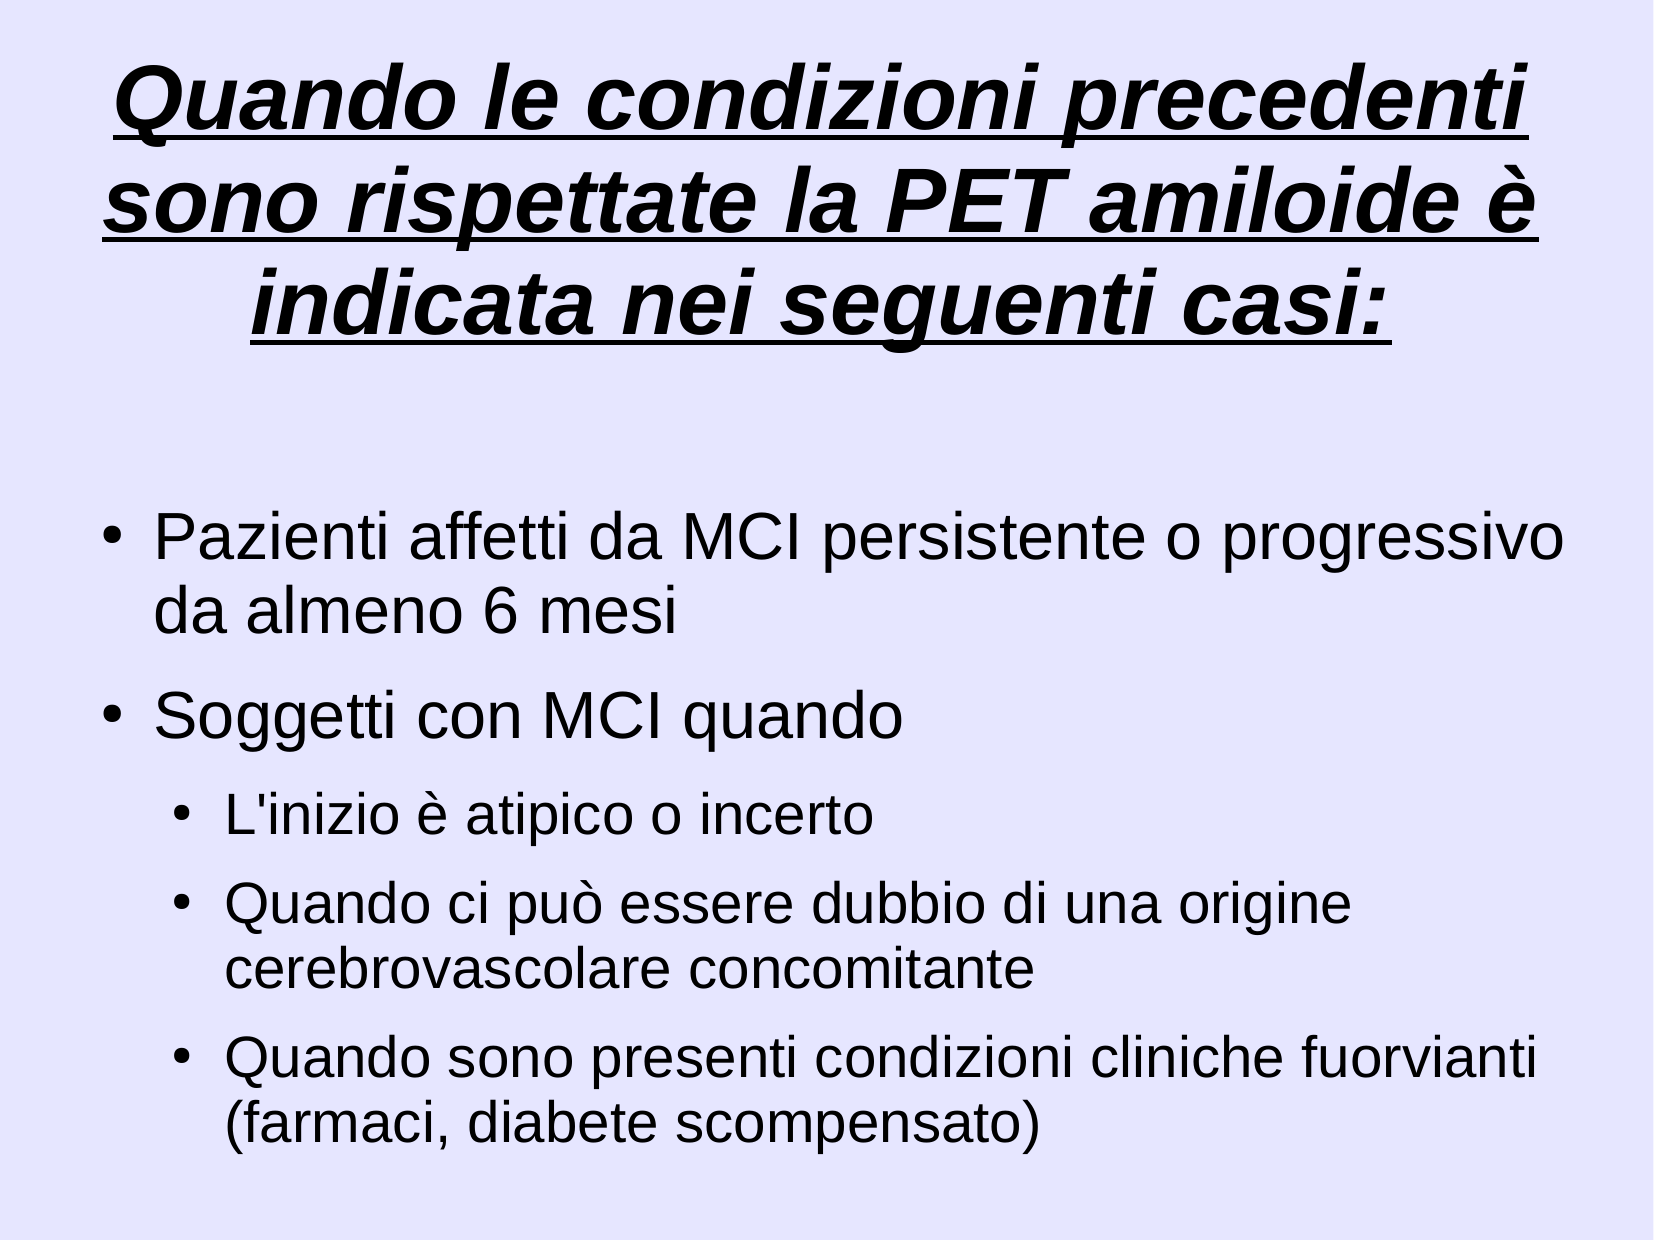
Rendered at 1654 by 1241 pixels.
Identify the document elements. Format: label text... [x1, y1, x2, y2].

list Pazienti affetti da MCI persistente o progressivo da almeno 6 mesi Soggetti con MCI quando L'inizio è atipico o incerto Quando ci può essere dubbio di una origine cerebrovascolare concomitante Quando sono presenti condizioni cliniche fuorvianti (farmaci, diabete scompensato) [82, 290, 1571, 1154]
title Quando le condizioni precedenti sono rispettate la PET amiloide è indicata nei seguenti casi: [76, 46, 1565, 355]
